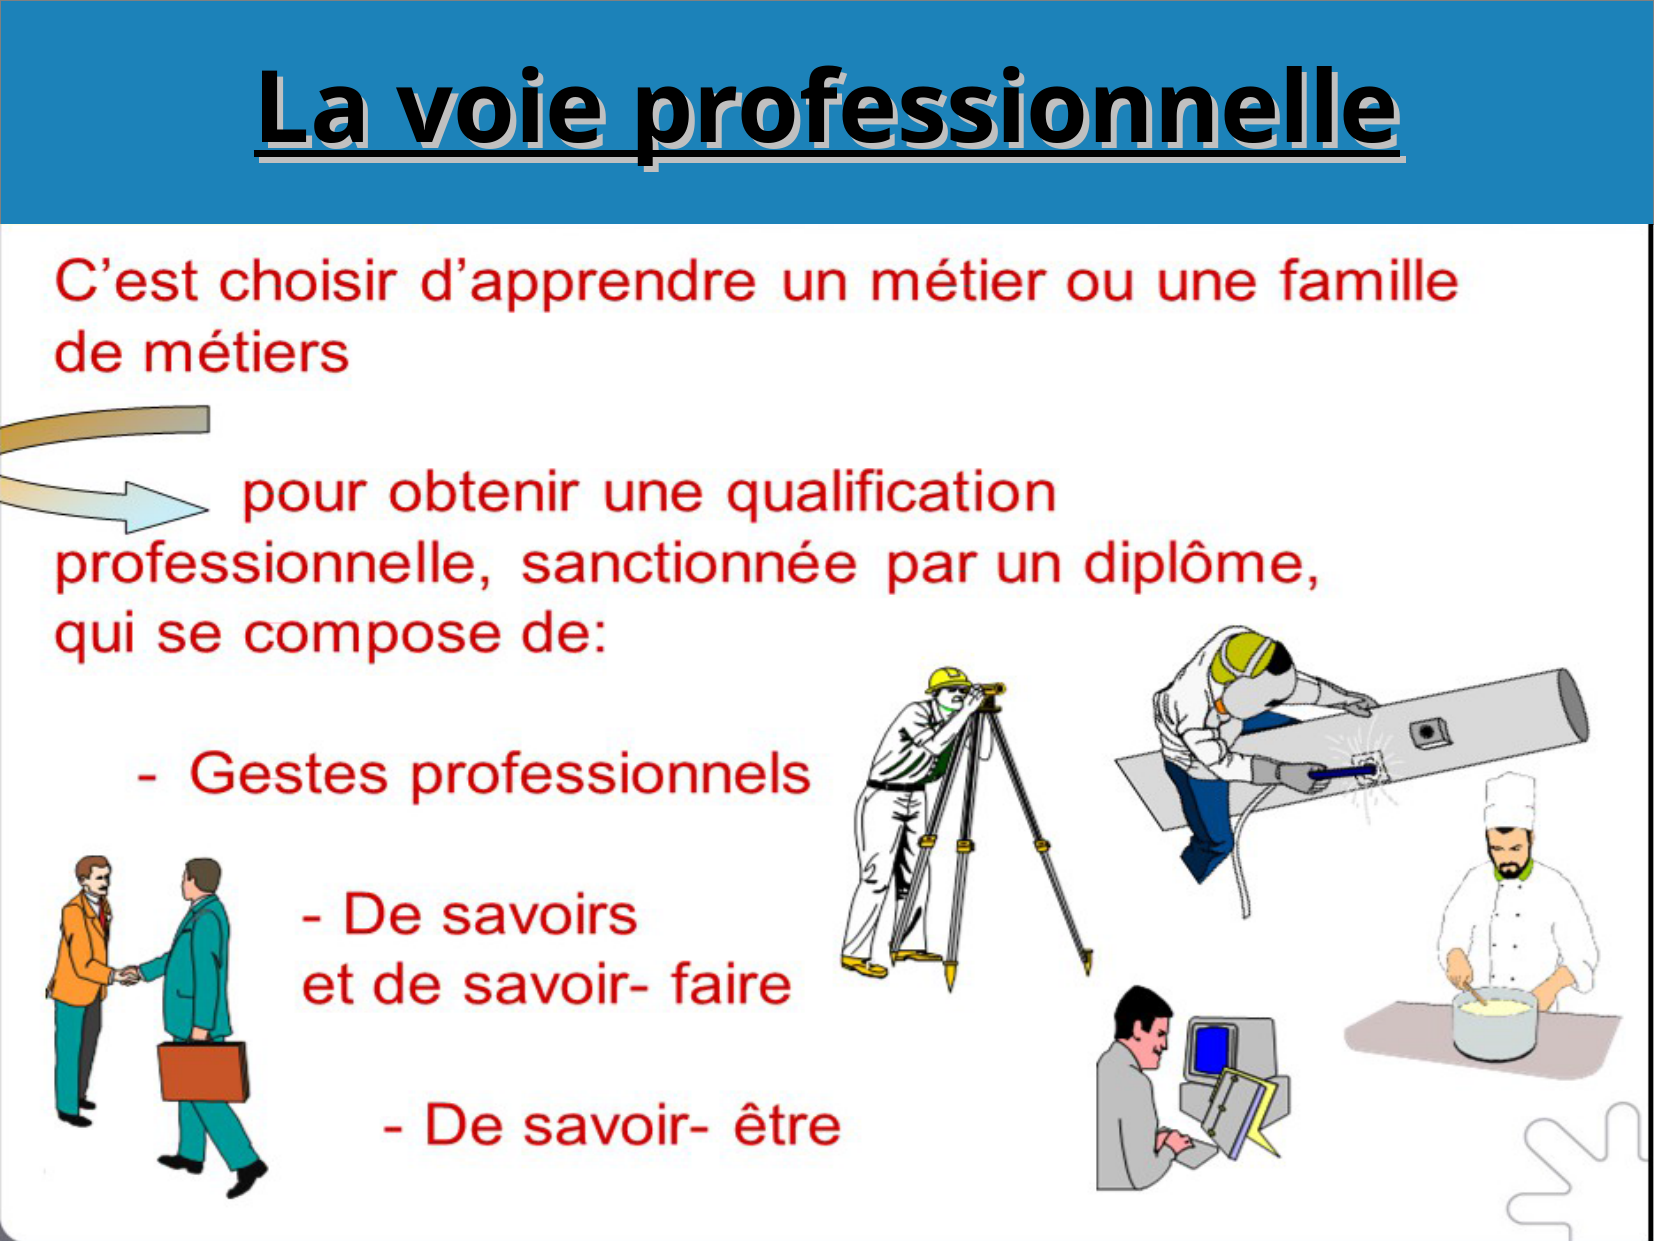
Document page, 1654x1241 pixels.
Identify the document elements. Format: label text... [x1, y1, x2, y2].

text_box [0, 0, 1654, 224]
picture [0, 224, 1654, 1241]
title La voie professionnelle [82, 0, 1571, 208]
